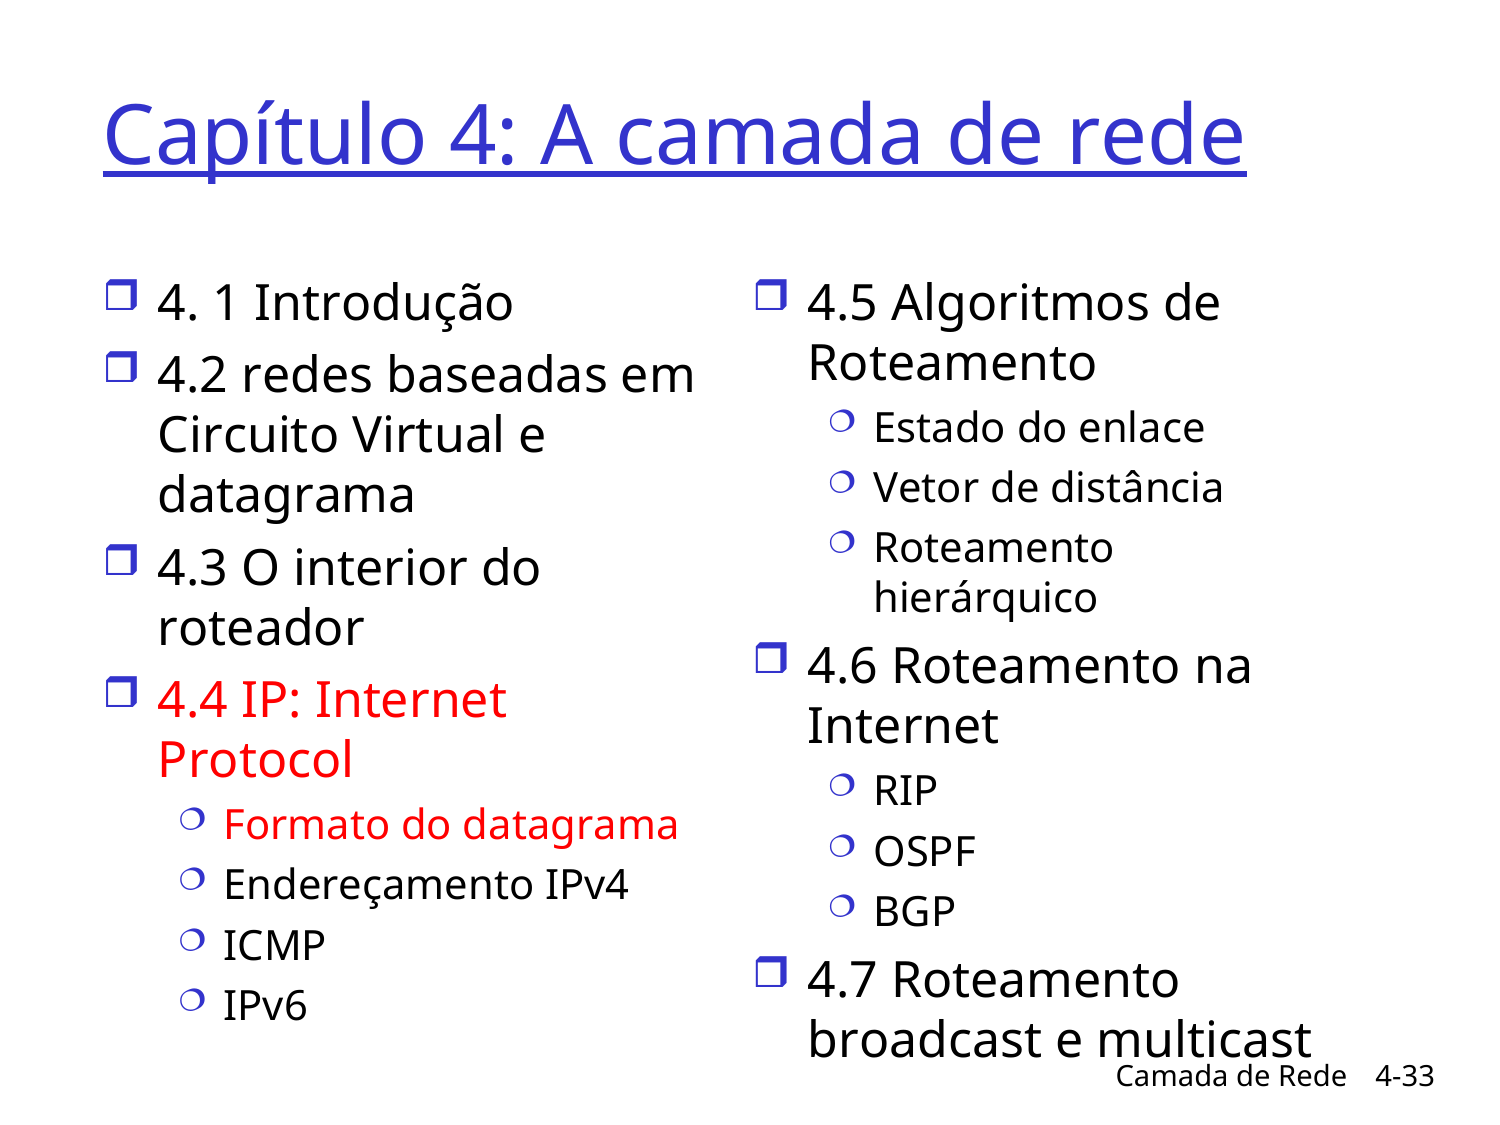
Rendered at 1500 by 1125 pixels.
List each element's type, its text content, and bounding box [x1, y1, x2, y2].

text_box Camada de Rede [887, 1050, 1339, 1125]
text_box 4.5 Algoritmos de Roteamento Estado do enlace Vetor de distância Roteamento hierárquico 4.6 Roteamento na Internet RIP OSPF BGP 4.7 Roteamento broadcast e multicast [737, 262, 1363, 1026]
text_box Capítulo 4: A camada de rede [87, 37, 1363, 225]
text_box 4. 1 Introdução 4.2 redes baseadas em Circuito Virtual e datagrama 4.3 O interior do roteador 4.4 IP: Internet Protocol Formato do datagrama Endereçamento IPv4 ICMP IPv6 [87, 262, 713, 1037]
text_box 4-<número> [1339, 1050, 1451, 1125]
